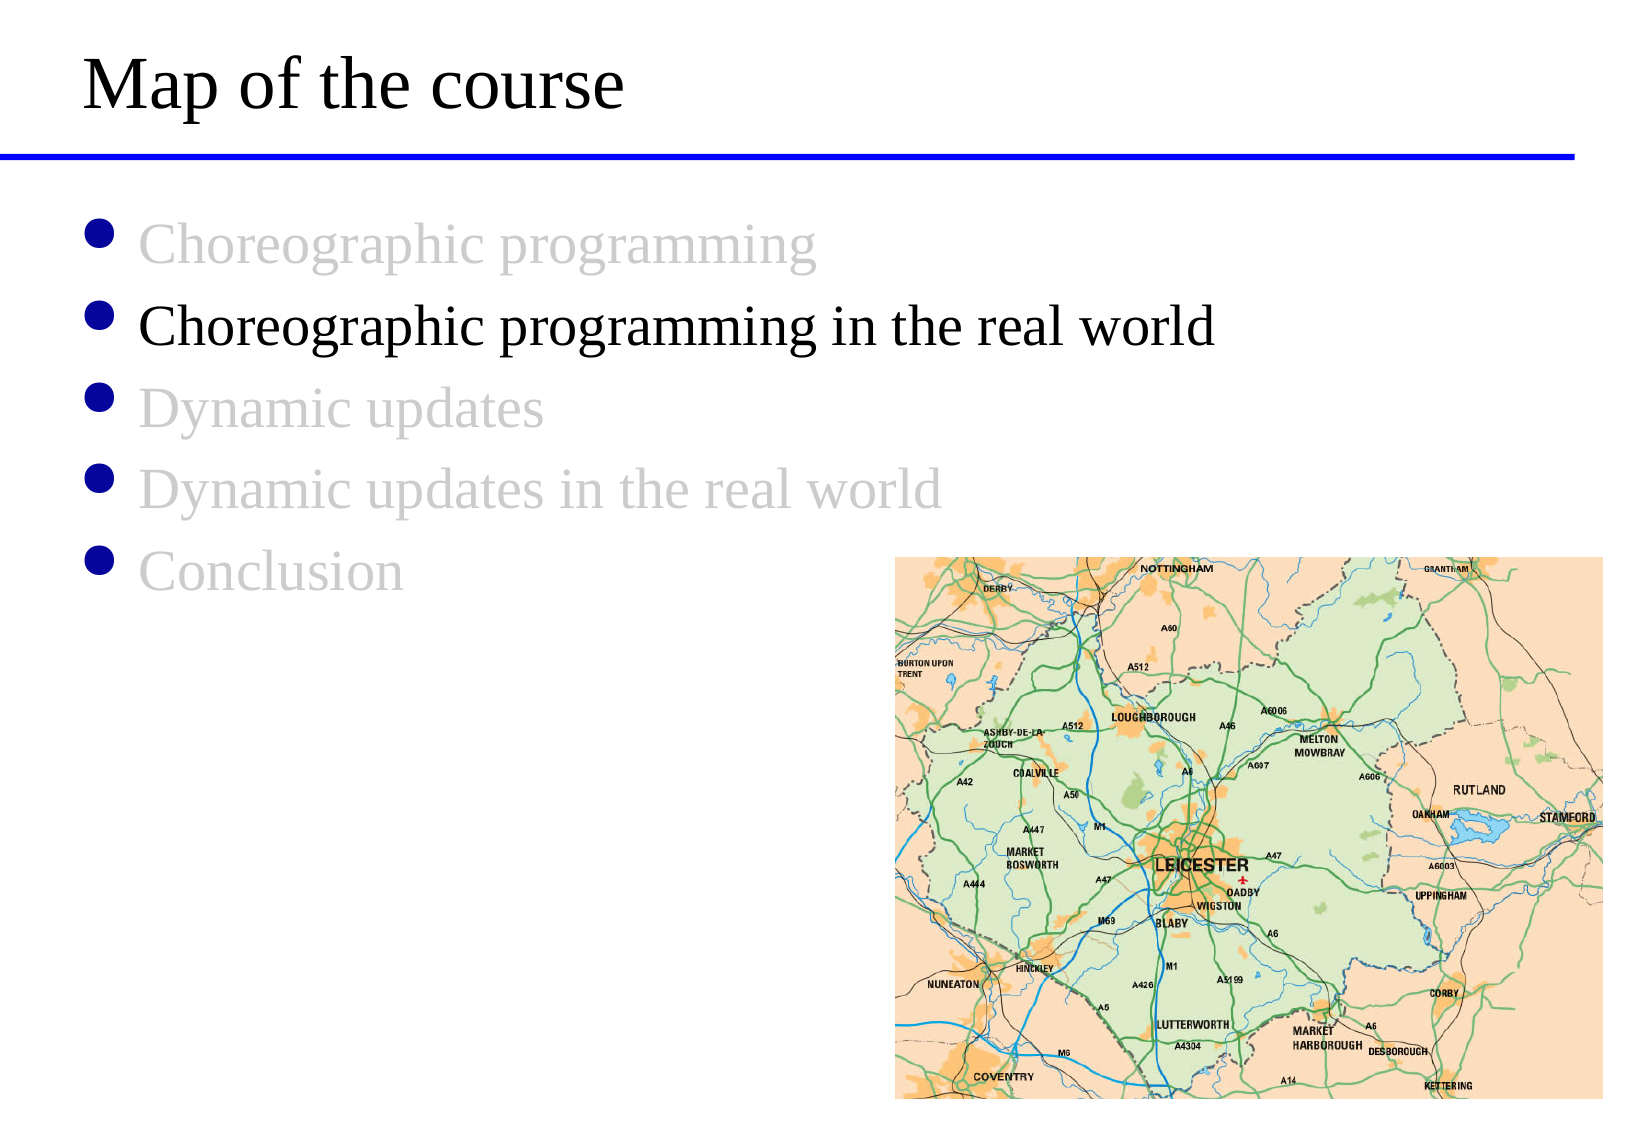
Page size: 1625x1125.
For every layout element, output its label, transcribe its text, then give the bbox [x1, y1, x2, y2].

list Choreographic programming Choreographic programming in the real world Dynamic updates Dynamic updates in the real world Conclusion [67, 198, 1544, 1061]
picture [895, 557, 1603, 1099]
title Map of the course [67, 27, 1544, 131]
